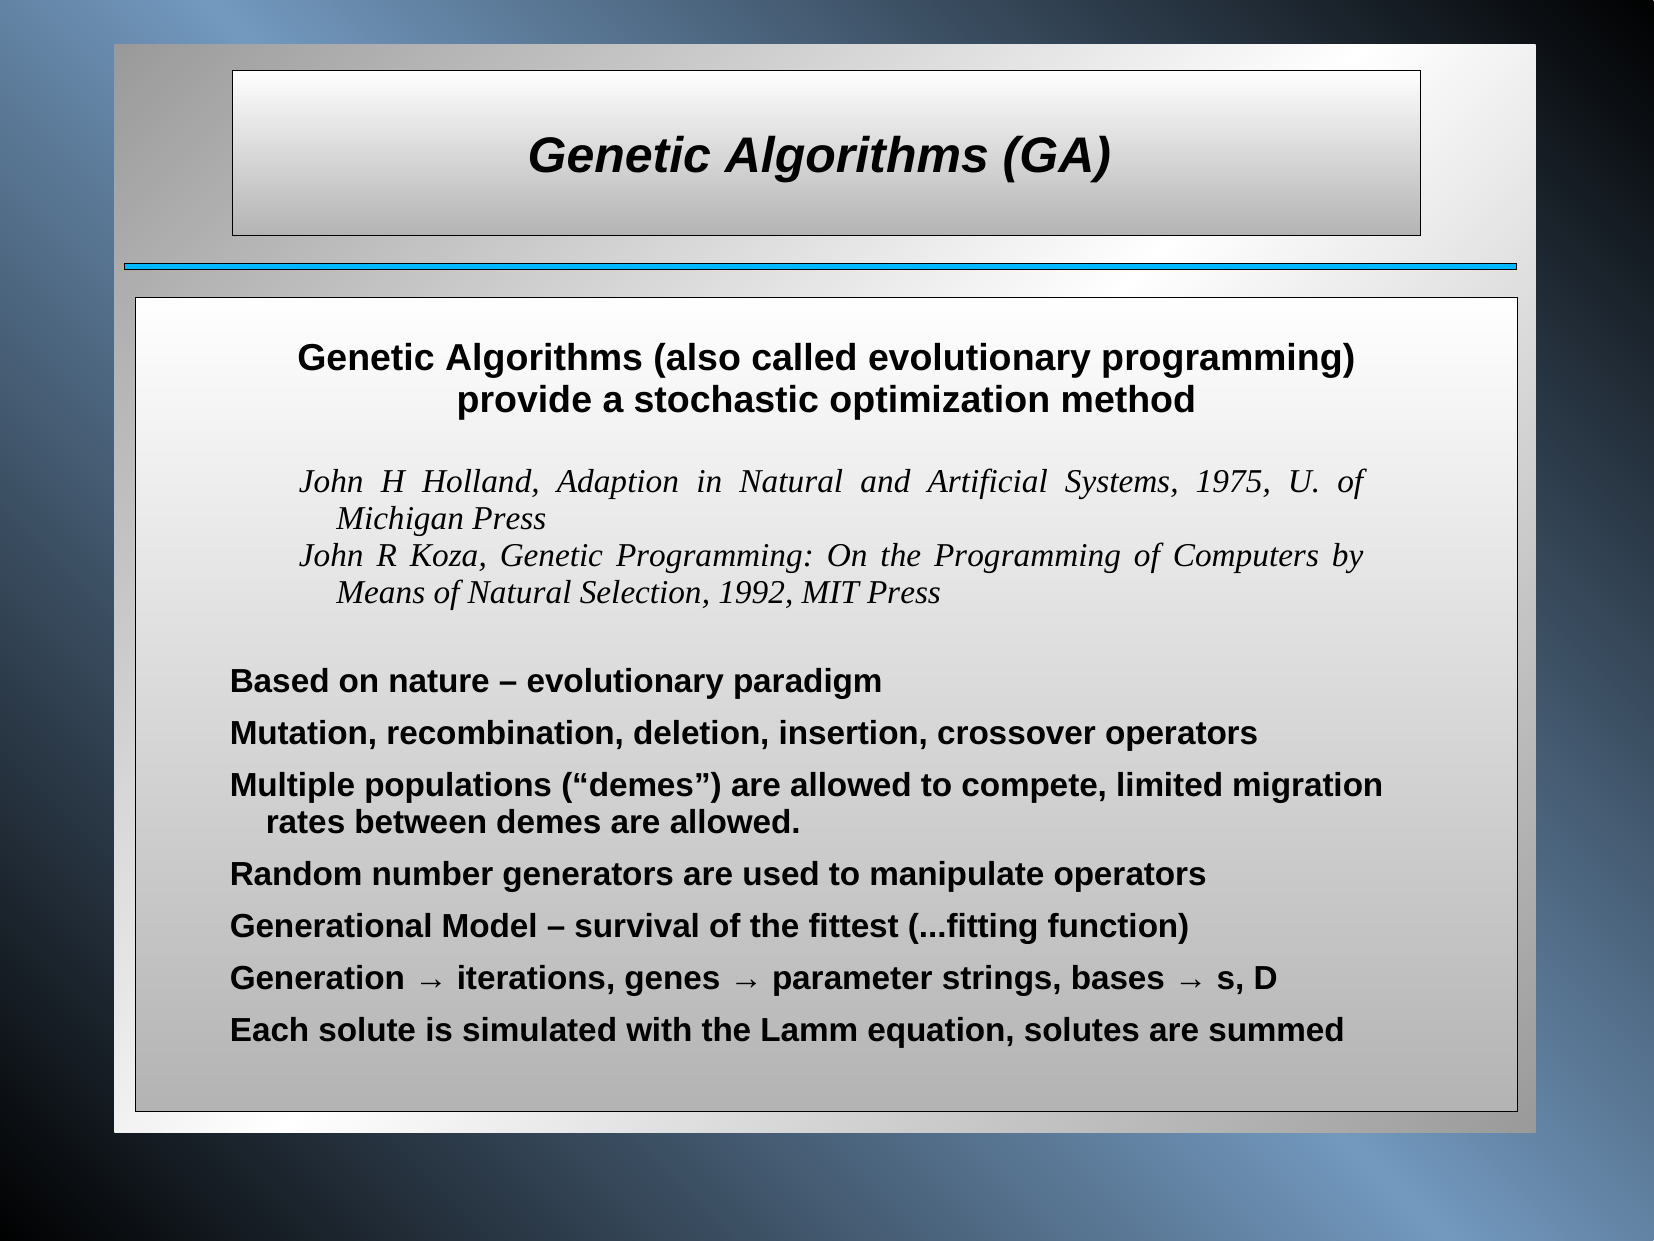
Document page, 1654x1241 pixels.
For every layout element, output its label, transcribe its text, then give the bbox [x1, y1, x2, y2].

text_box Genetic Algorithms (GA) [246, 127, 1407, 195]
text_box [135, 297, 1518, 1112]
text_box Genetic Algorithms (also called evolutionary programming) provide a stochastic optimization method John H Holland, Adaption in Natural and Artificial Systems, 1975, U. of Michigan Press John R Koza, Genetic Programming: On the Programming of Computers by Means of Natural Selection, 1992, MIT Press Based on nature – evolutionary paradigm Mutation, recombination, deletion, insertion, crossover operators Multiple populations (“demes”) are allowed to compete, limited migration rates between demes are allowed. Random number generators are used to manipulate operators Generational Model – survival of the fittest (...fitting function) Generation → iterations, genes → parameter strings, bases → s, D Each solute is simulated with the Lamm equation, solutes are summed [228, 336, 1426, 1109]
text_box [232, 70, 1421, 236]
text_box [124, 263, 1517, 270]
